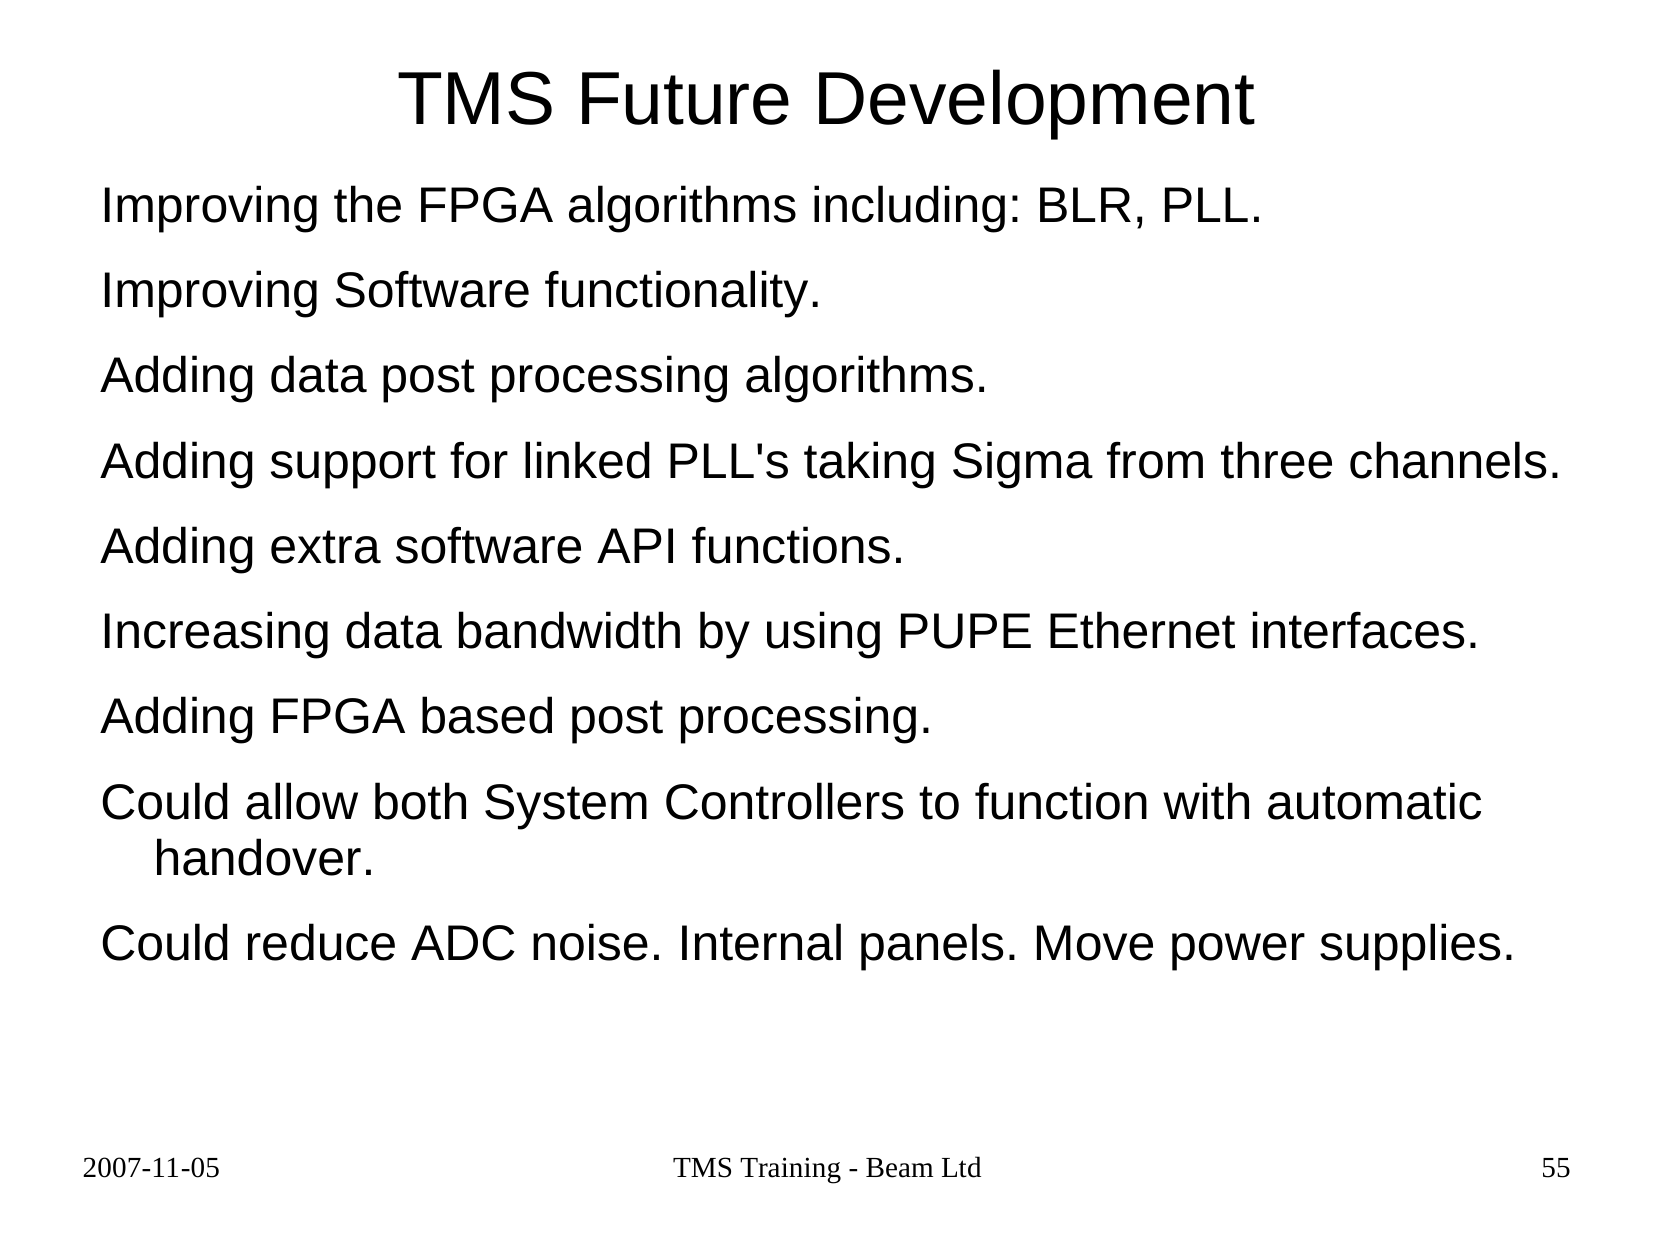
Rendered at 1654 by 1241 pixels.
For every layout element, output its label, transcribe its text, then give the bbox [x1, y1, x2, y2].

list Improving the FPGA algorithms including: BLR, PLL. Improving Software functionality. Adding data post processing algorithms. Adding support for linked PLL's taking Sigma from three channels. Adding extra software API functions. Increasing data bandwidth by using PUPE Ethernet interfaces. Adding FPGA based post processing. Could allow both System Controllers to function with automatic handover. Could reduce ADC noise. Internal panels. Move power supplies. [82, 177, 1571, 1108]
title TMS Future Development [82, 56, 1571, 141]
